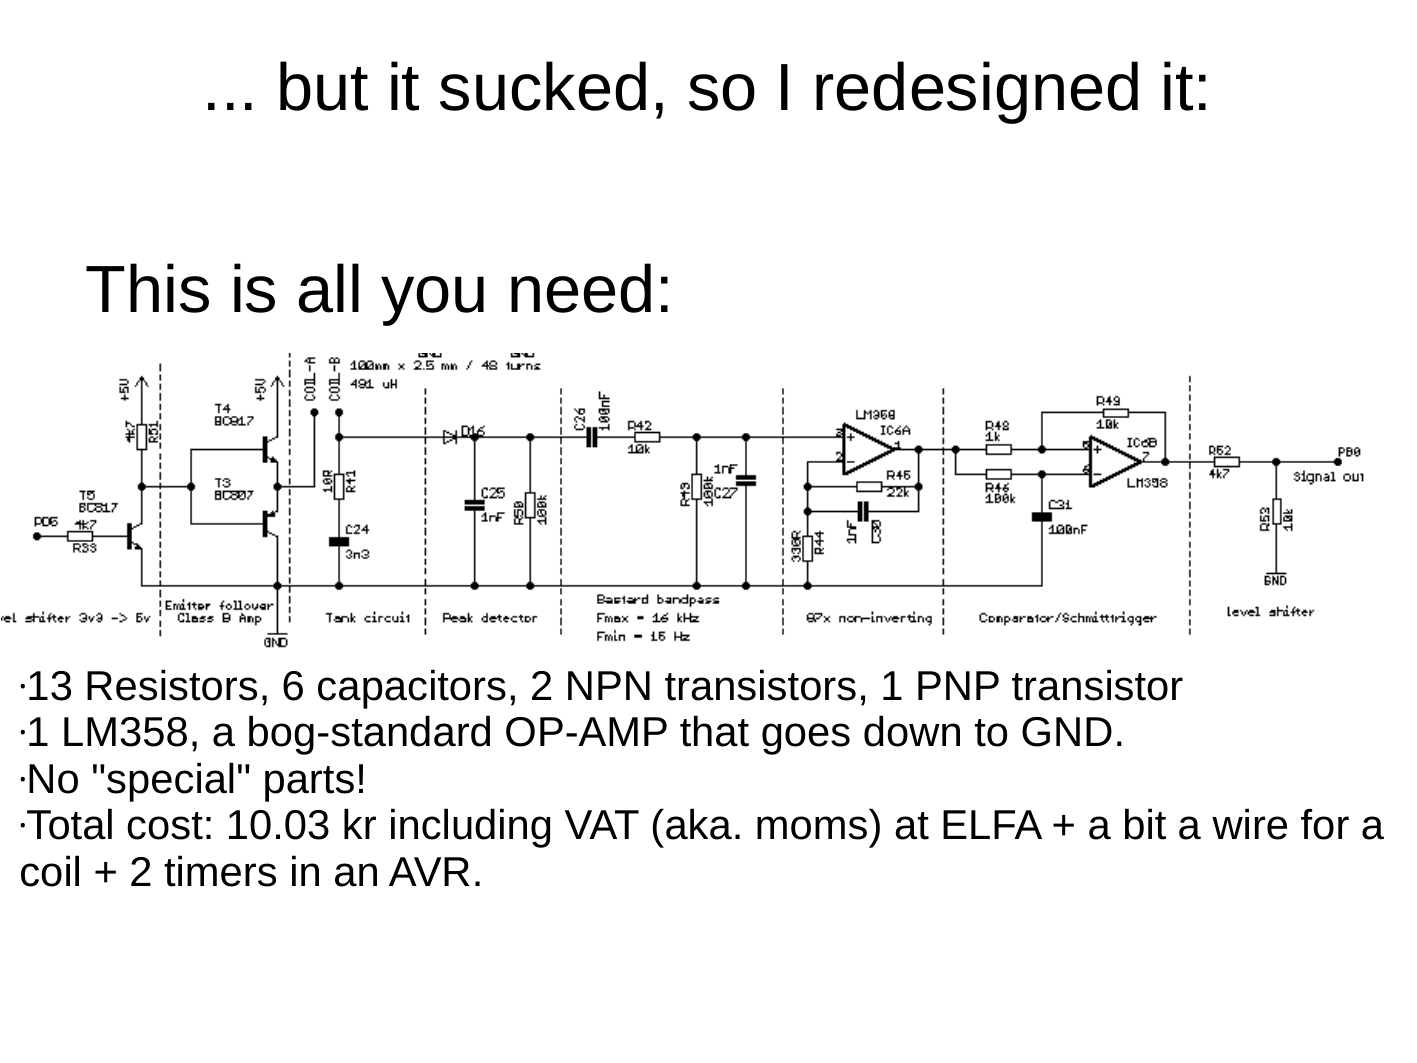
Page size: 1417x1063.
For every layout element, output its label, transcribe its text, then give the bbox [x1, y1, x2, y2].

text_box ... but it sucked, so I redesigned it: [70, 42, 1346, 141]
text_box 13 Resistors, 6 capacitors, 2 NPN transistors, 1 PNP transistor 1 LM358, a bog-standard OP-AMP that goes down to GND. No "special" parts! Total cost: 10.03 kr including VAT (aka. moms) at ELFA + a bit a wire for a coil + 2 timers in an AVR. [4, 655, 1416, 903]
picture [1, 353, 1416, 652]
text_box This is all you need: [70, 244, 1346, 343]
